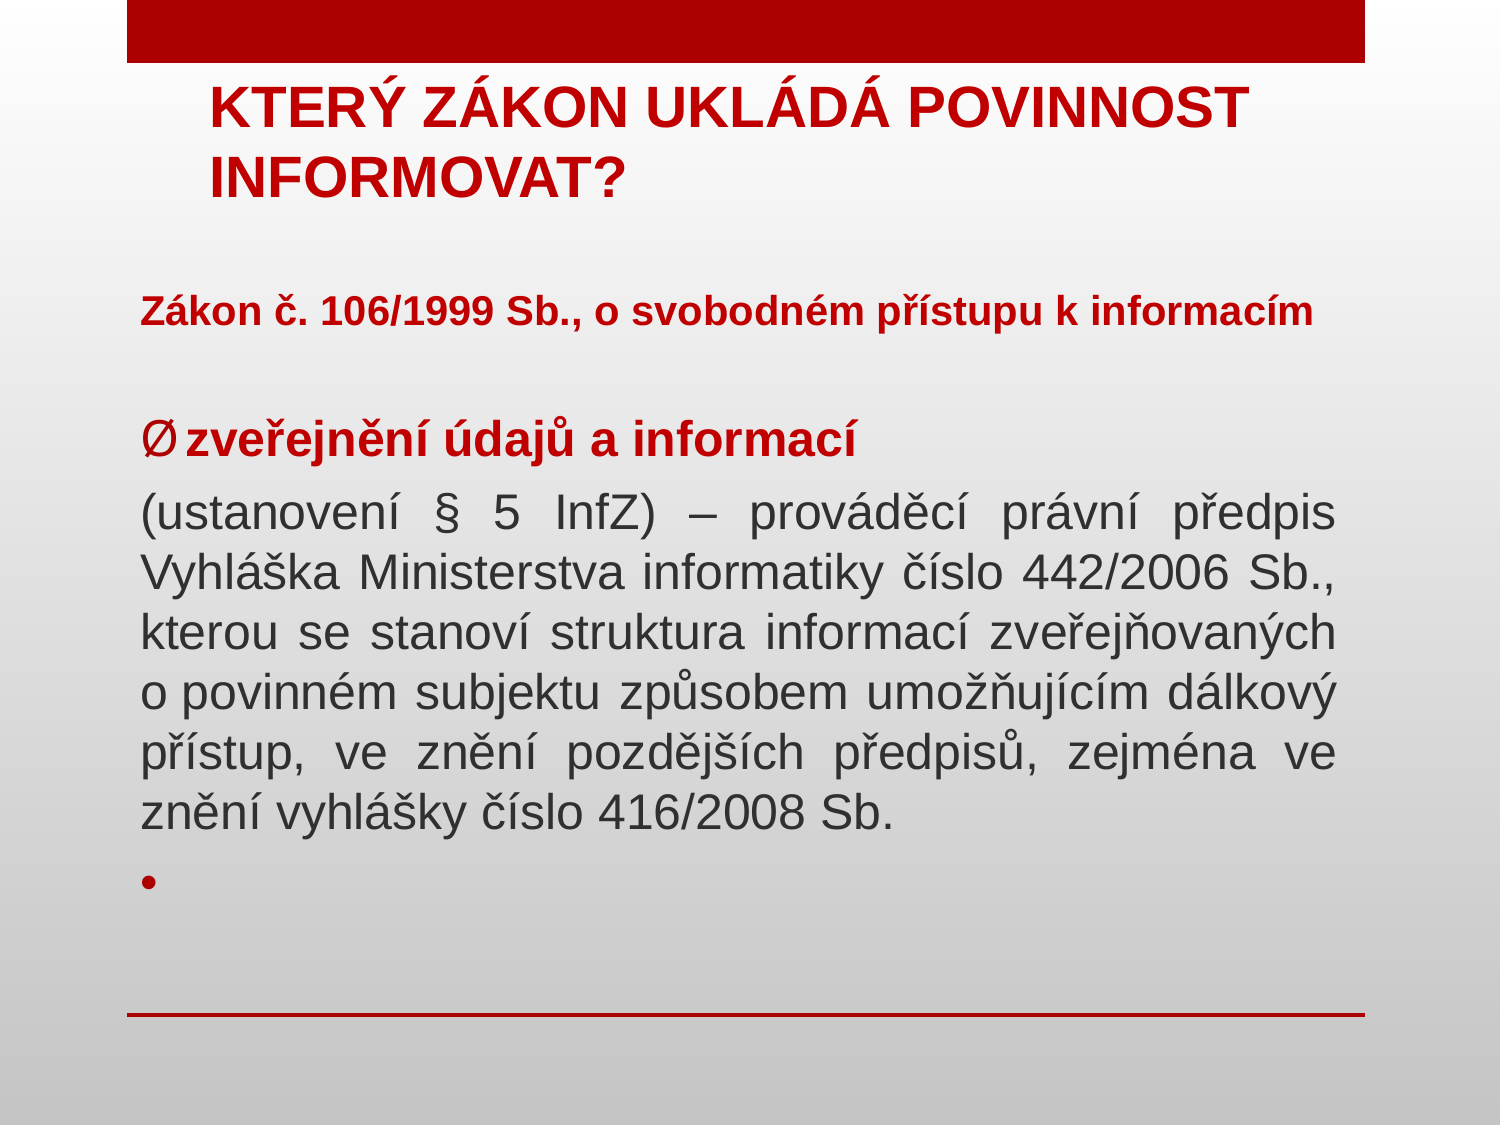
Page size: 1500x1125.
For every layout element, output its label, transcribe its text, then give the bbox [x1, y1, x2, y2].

title KTERÝ ZÁKON UKLÁDÁ POVINNOST INFORMOVAT? [194, 45, 1282, 231]
list Zákon č. 106/1999 Sb., o svobodném přístupu k informacím zveřejnění údajů a informací (ustanovení § 5 InfZ) – prováděcí právní předpis Vyhláška Ministerstva informatiky číslo 442/2006 Sb., kterou se stanoví struktura informací zveřejňovaných o povinném subjektu způsobem umožňujícím dálkový přístup, ve znění pozdějších předpisů, zejména ve znění vyhlášky číslo 416/2008 Sb. [125, 231, 1363, 965]
